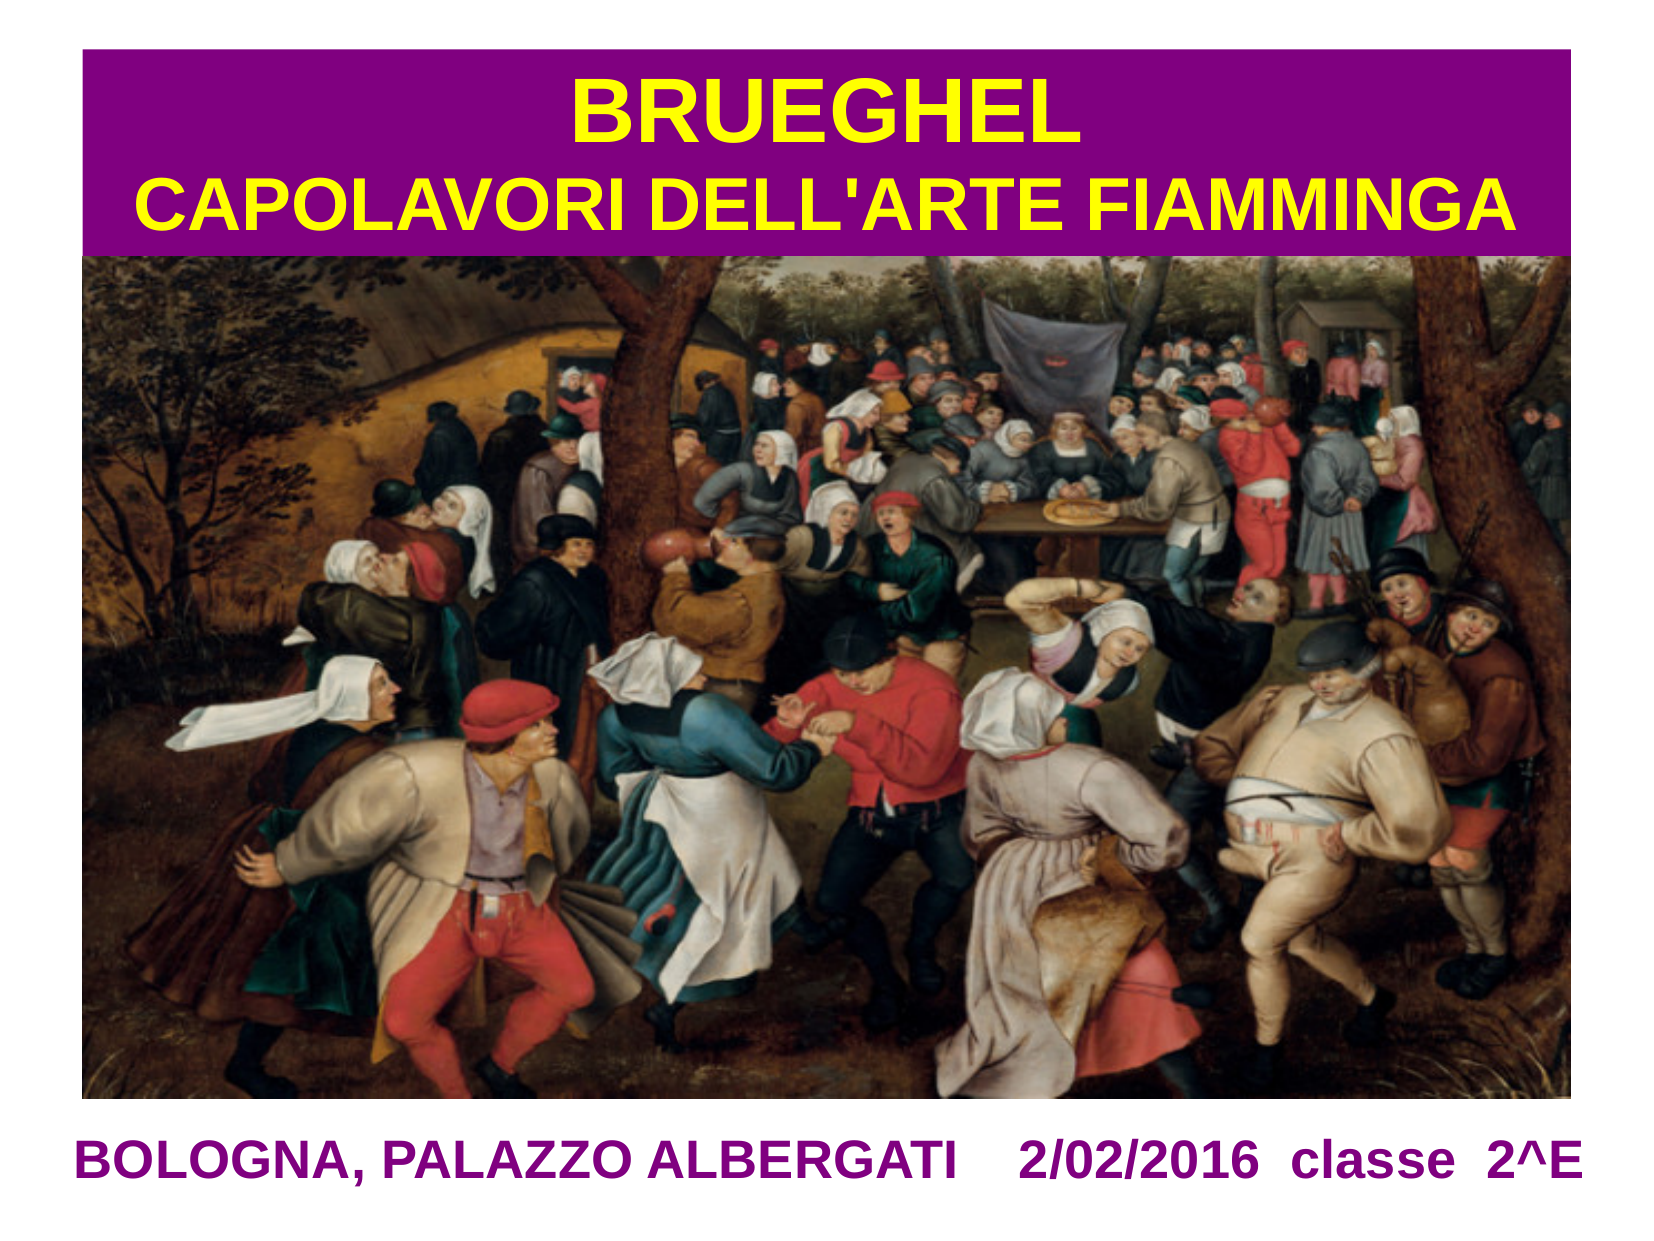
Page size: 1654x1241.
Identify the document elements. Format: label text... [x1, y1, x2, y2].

title BRUEGHEL CAPOLAVORI DELL'ARTE FIAMMINGA [82, 49, 1571, 256]
text_box BOLOGNA, PALAZZO ALBERGATI 2/02/2016 classe 2^E [23, 1122, 1654, 1241]
picture [82, 256, 1571, 1099]
